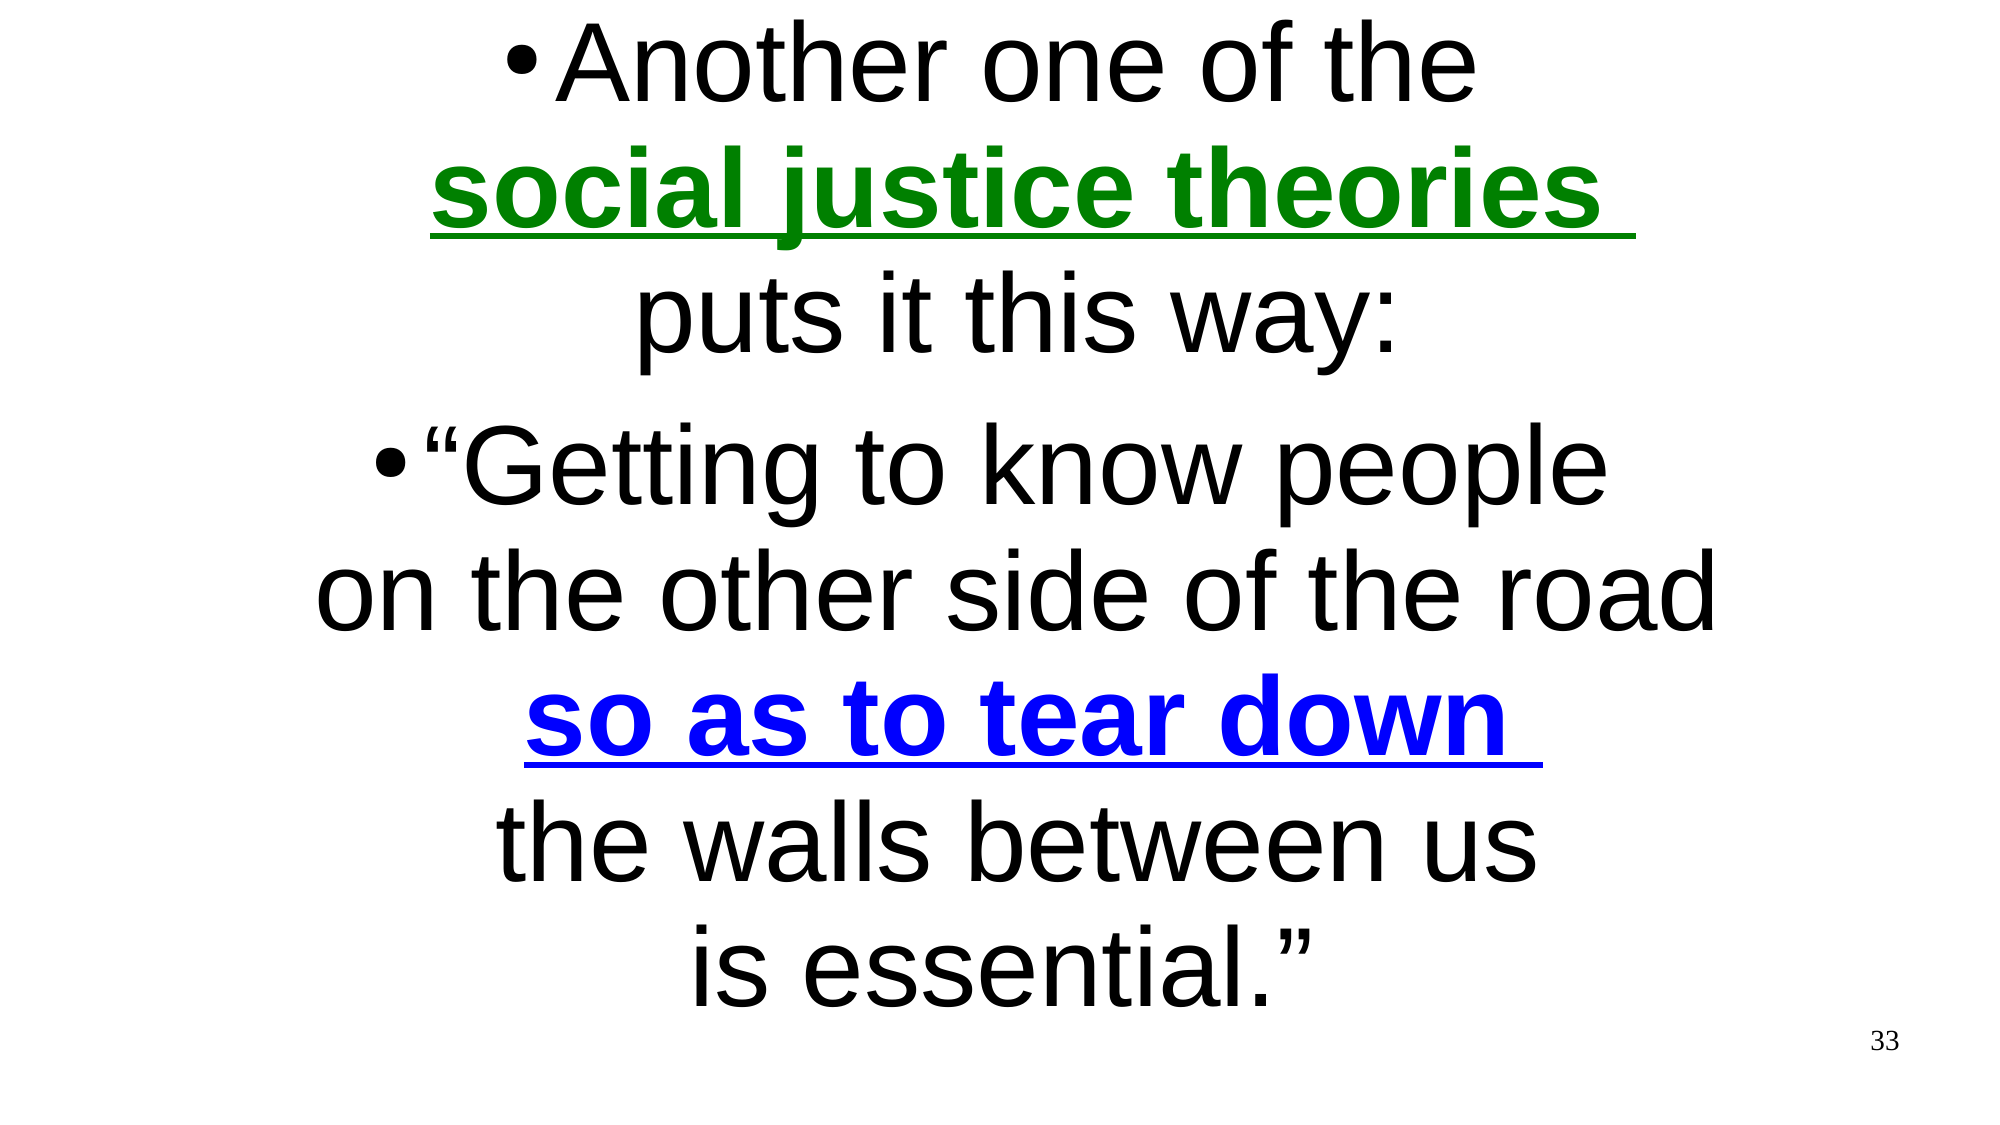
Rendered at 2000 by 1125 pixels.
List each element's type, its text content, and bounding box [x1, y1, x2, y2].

list Another one of the social justice theories puts it this way: “Getting to know people on the other side of the road so as to tear down the walls between us is essential.” [0, 0, 1996, 1123]
